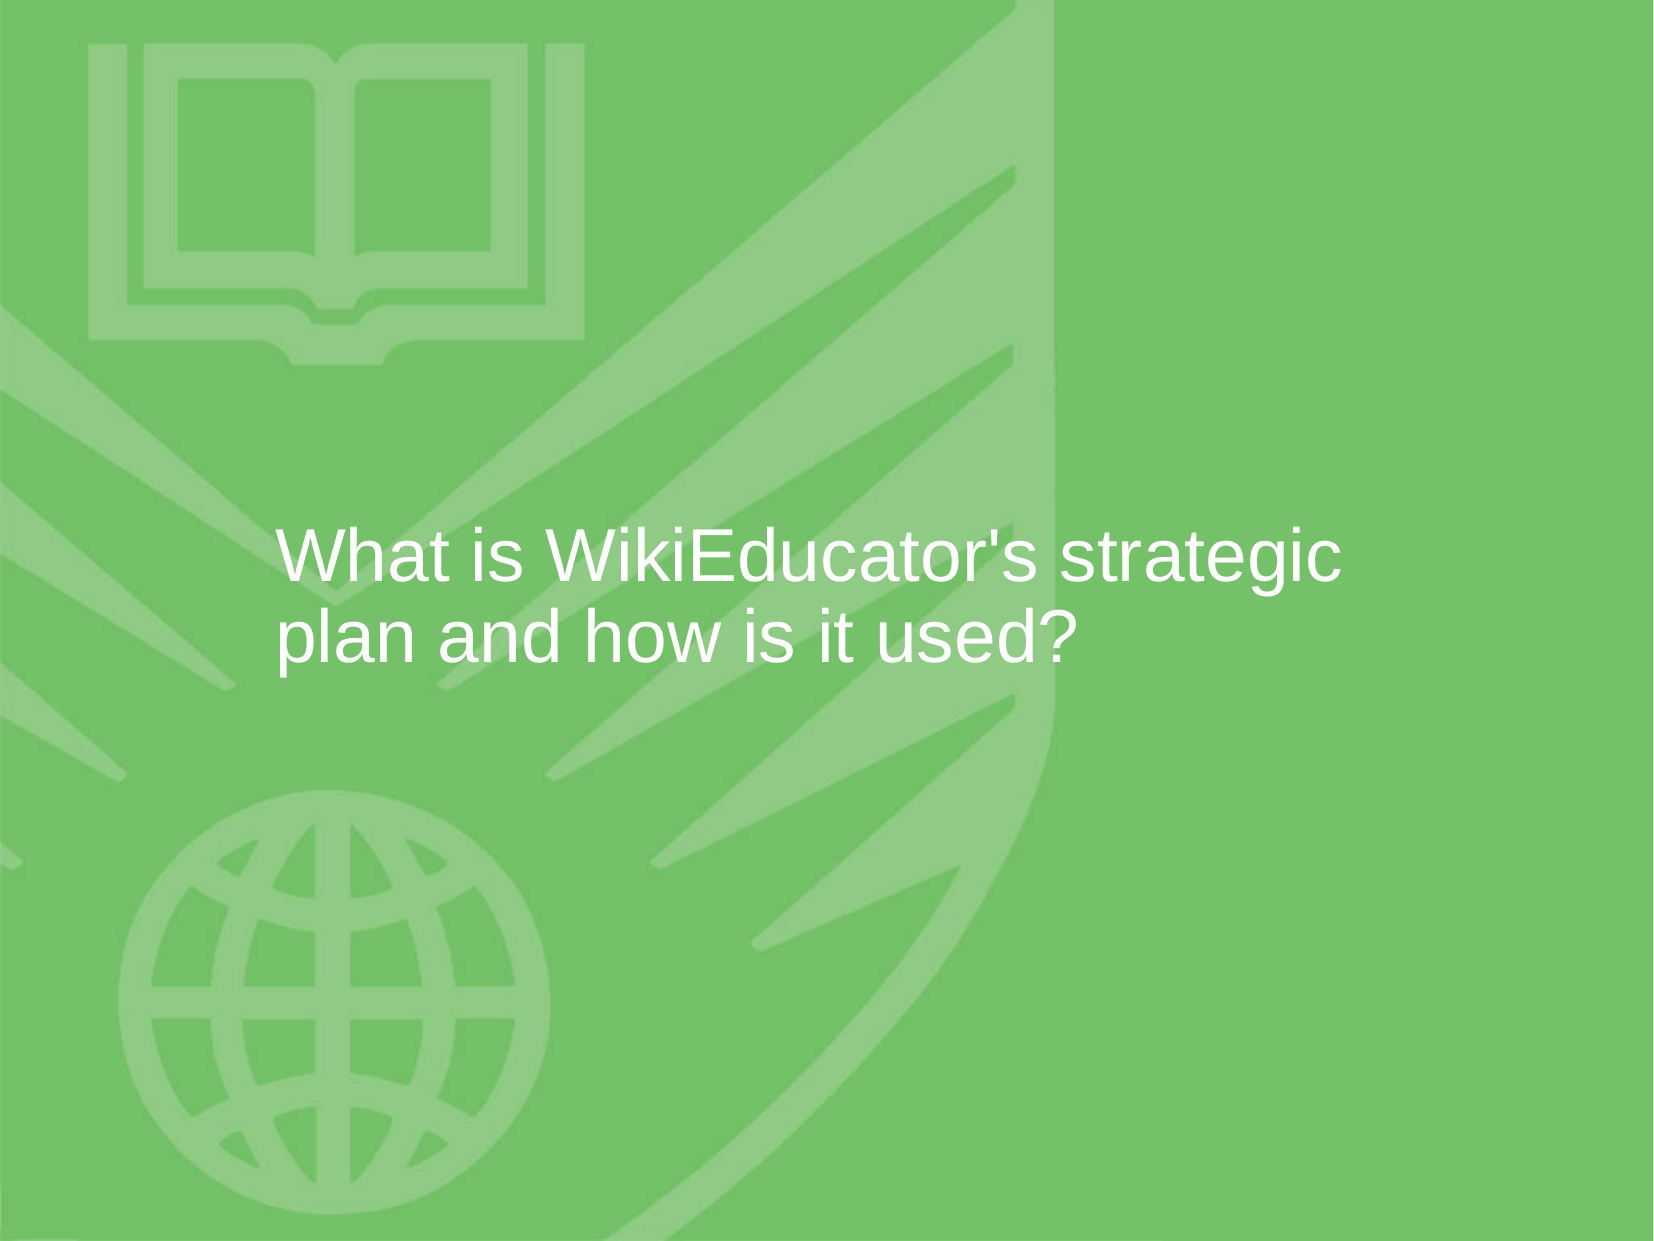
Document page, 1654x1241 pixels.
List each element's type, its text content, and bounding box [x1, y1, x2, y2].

text_box What is WikiEducator's strategic plan and how is it used? [260, 508, 1508, 743]
picture [0, 0, 1654, 1241]
